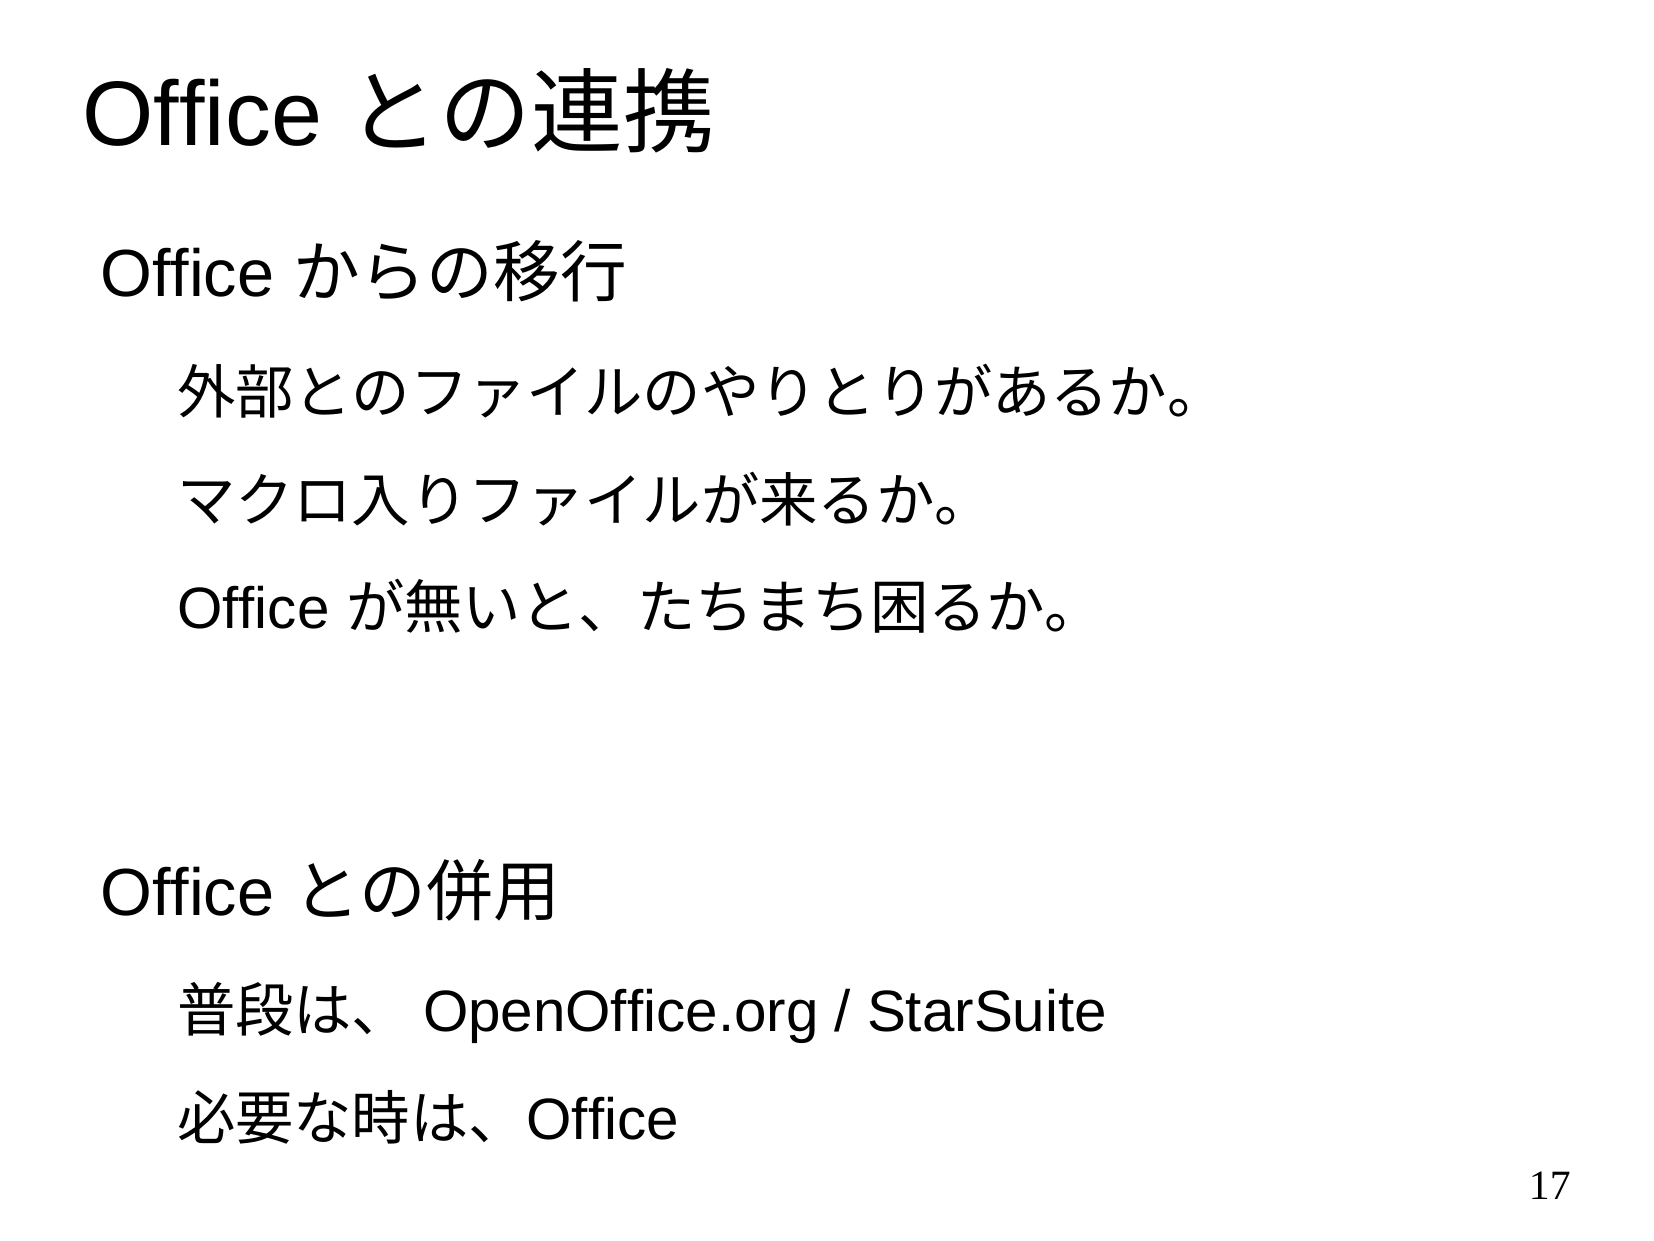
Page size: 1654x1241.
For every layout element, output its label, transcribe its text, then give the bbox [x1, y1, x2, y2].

list Office からの移行 外部とのファイルのやりとりがあるか。 マクロ入りファイルが来るか。 Office が無いと、たちまち困るか。 Office との併用 普段は、 OpenOffice.org / StarSuite 必要な時は、Office [82, 219, 1571, 1038]
title Office との連携 [82, 0, 1623, 213]
